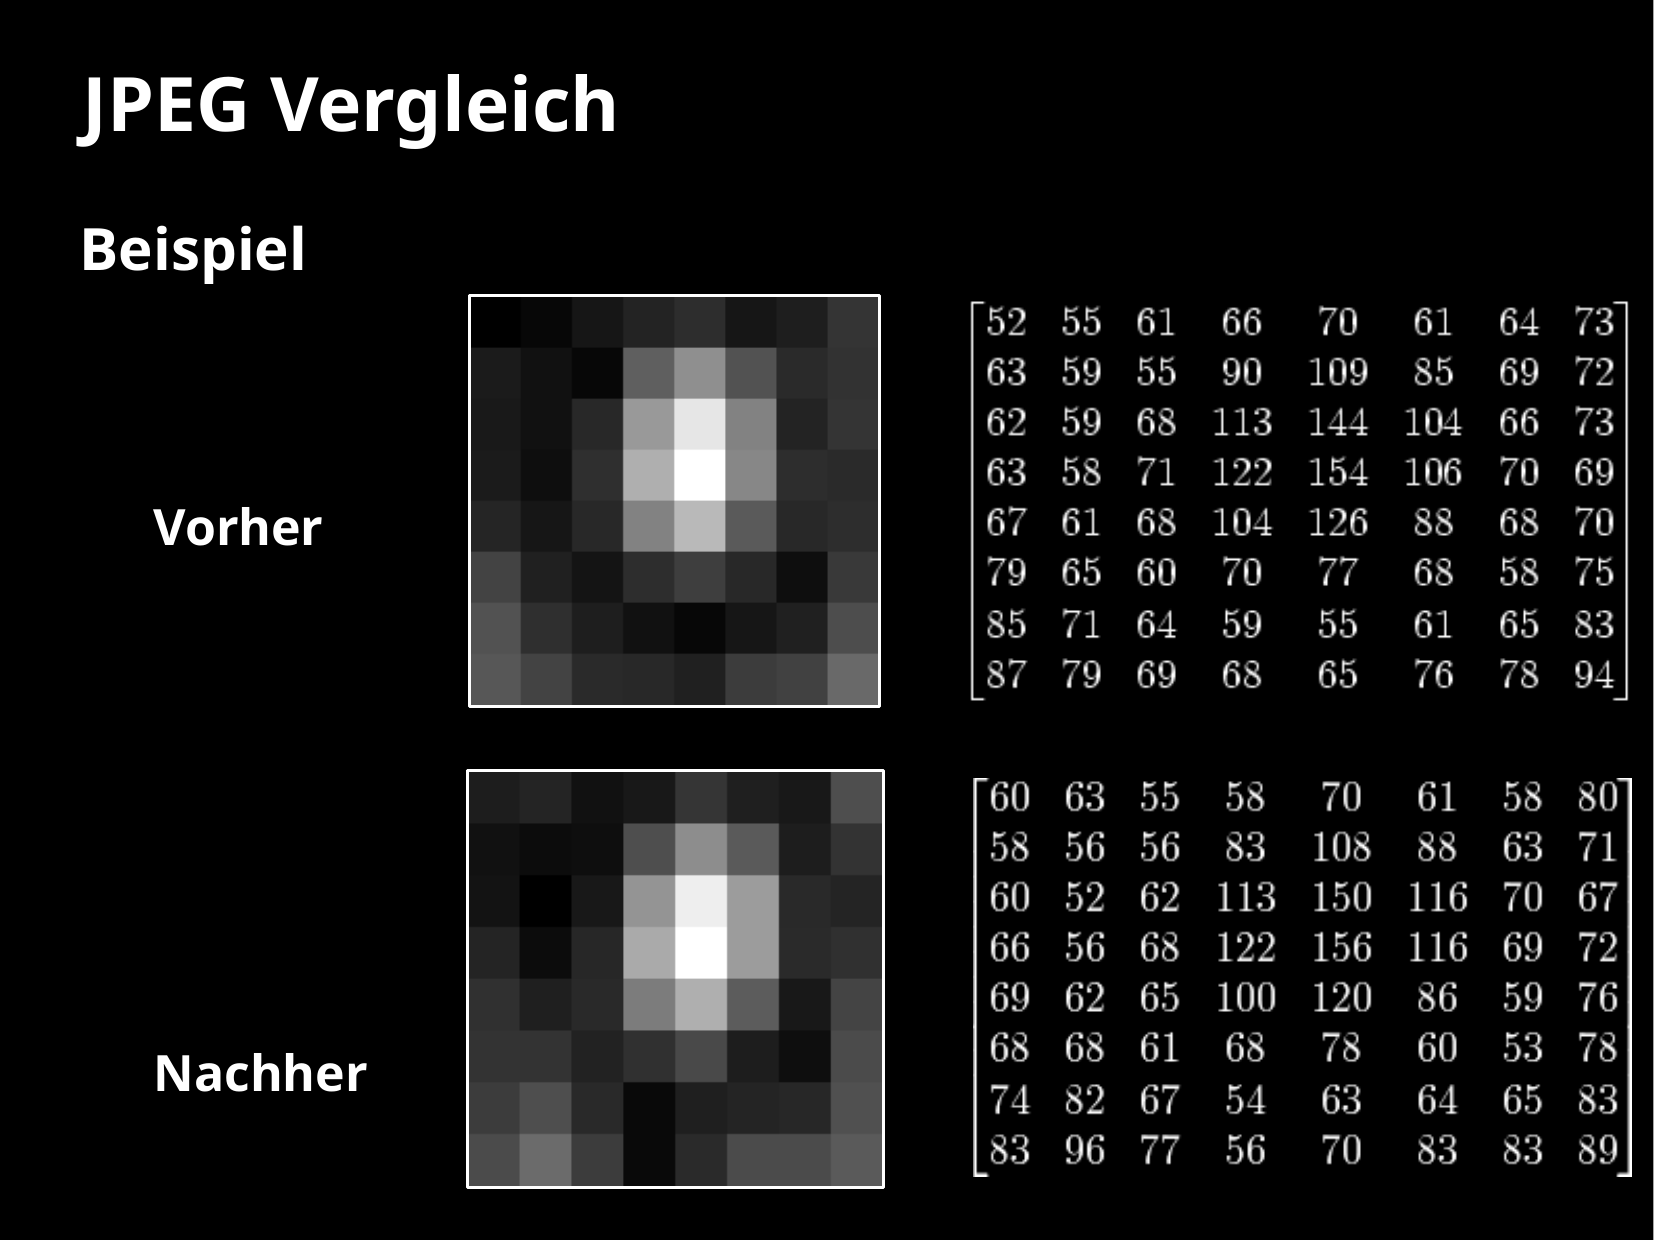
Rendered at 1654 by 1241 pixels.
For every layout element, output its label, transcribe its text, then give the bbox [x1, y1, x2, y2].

title JPEG Vergleich [82, 56, 1571, 250]
picture [973, 778, 1632, 1177]
picture [470, 297, 879, 705]
picture [955, 298, 1647, 705]
text_box Beispiel Vorher Nachher [59, 194, 409, 1076]
picture [468, 772, 883, 1186]
